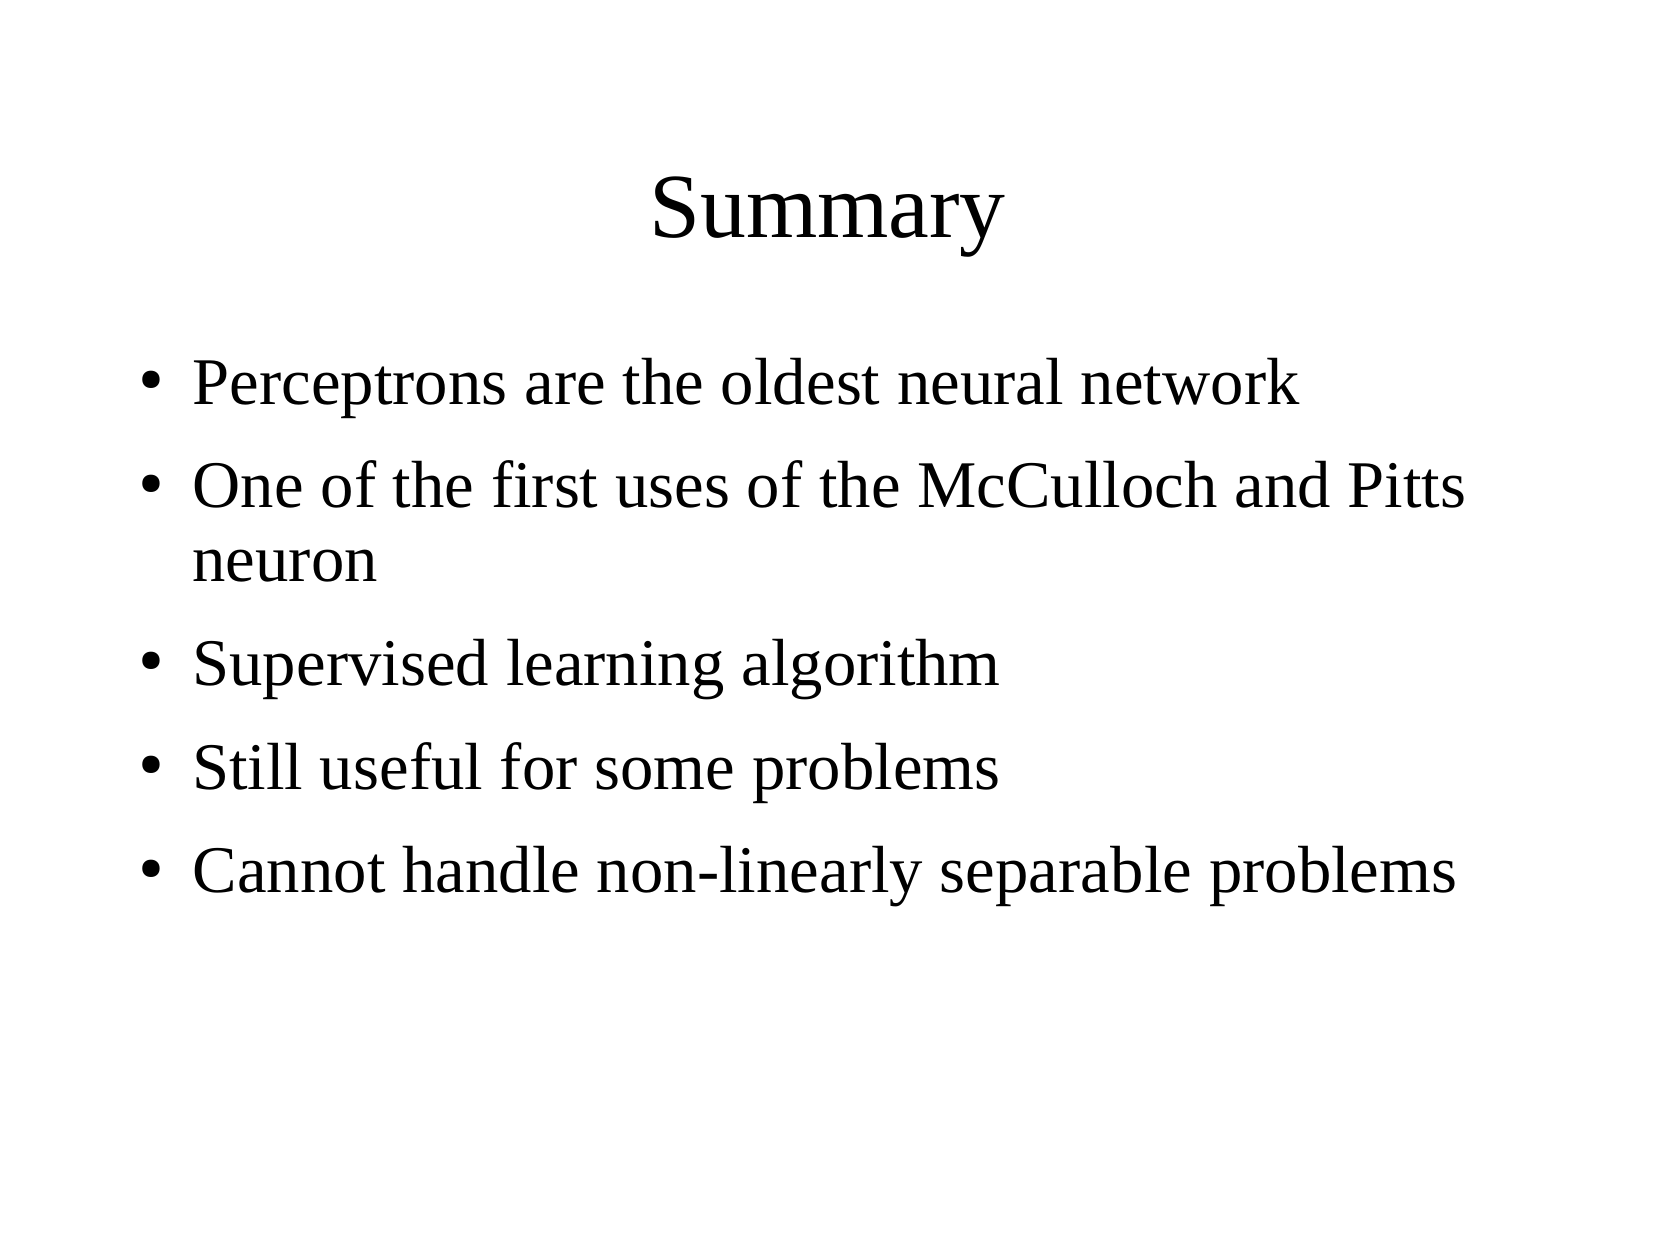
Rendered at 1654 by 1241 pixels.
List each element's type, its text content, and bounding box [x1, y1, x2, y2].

list Perceptrons are the oldest neural network One of the first uses of the McCulloch and Pitts neuron Supervised learning algorithm Still useful for some problems Cannot handle non-linearly separable problems [121, 344, 1534, 1127]
title Summary [121, 102, 1534, 311]
